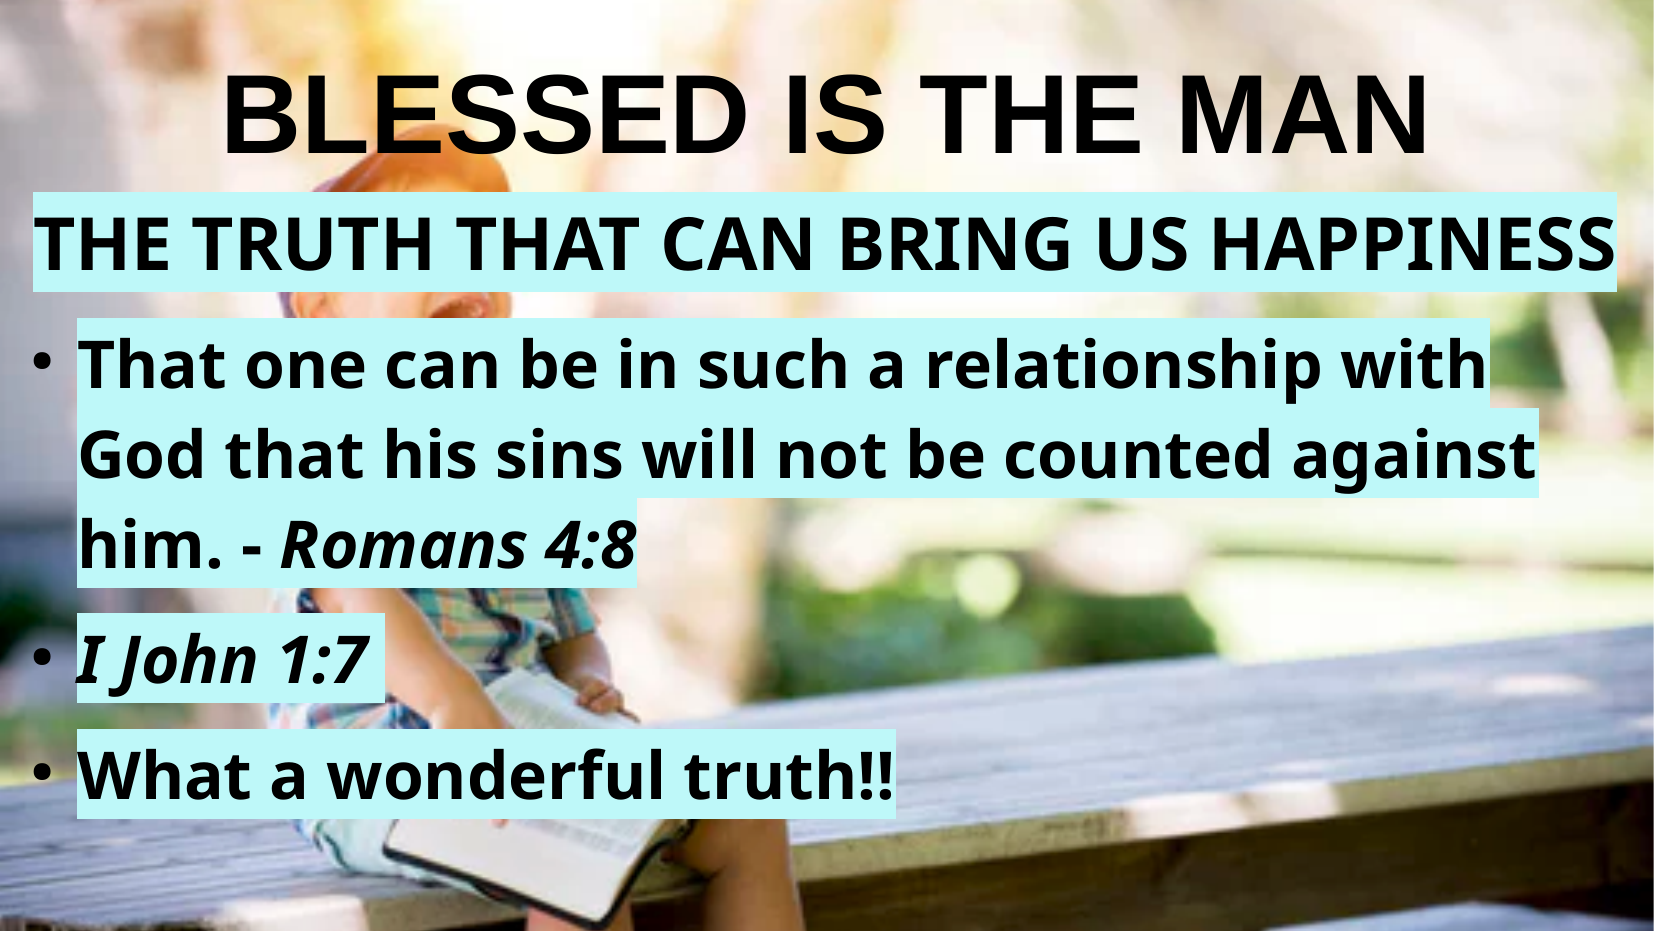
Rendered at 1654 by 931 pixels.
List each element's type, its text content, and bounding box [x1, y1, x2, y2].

picture [0, 0, 1654, 931]
list THE TRUTH THAT CAN BRING US HAPPINESS That one can be in such a relationship with God that his sins will not be counted against him. - Romans 4:8 I John 1:7 What a wonderful truth!! [15, 192, 1636, 916]
title BLESSED IS THE MAN [82, 37, 1571, 192]
